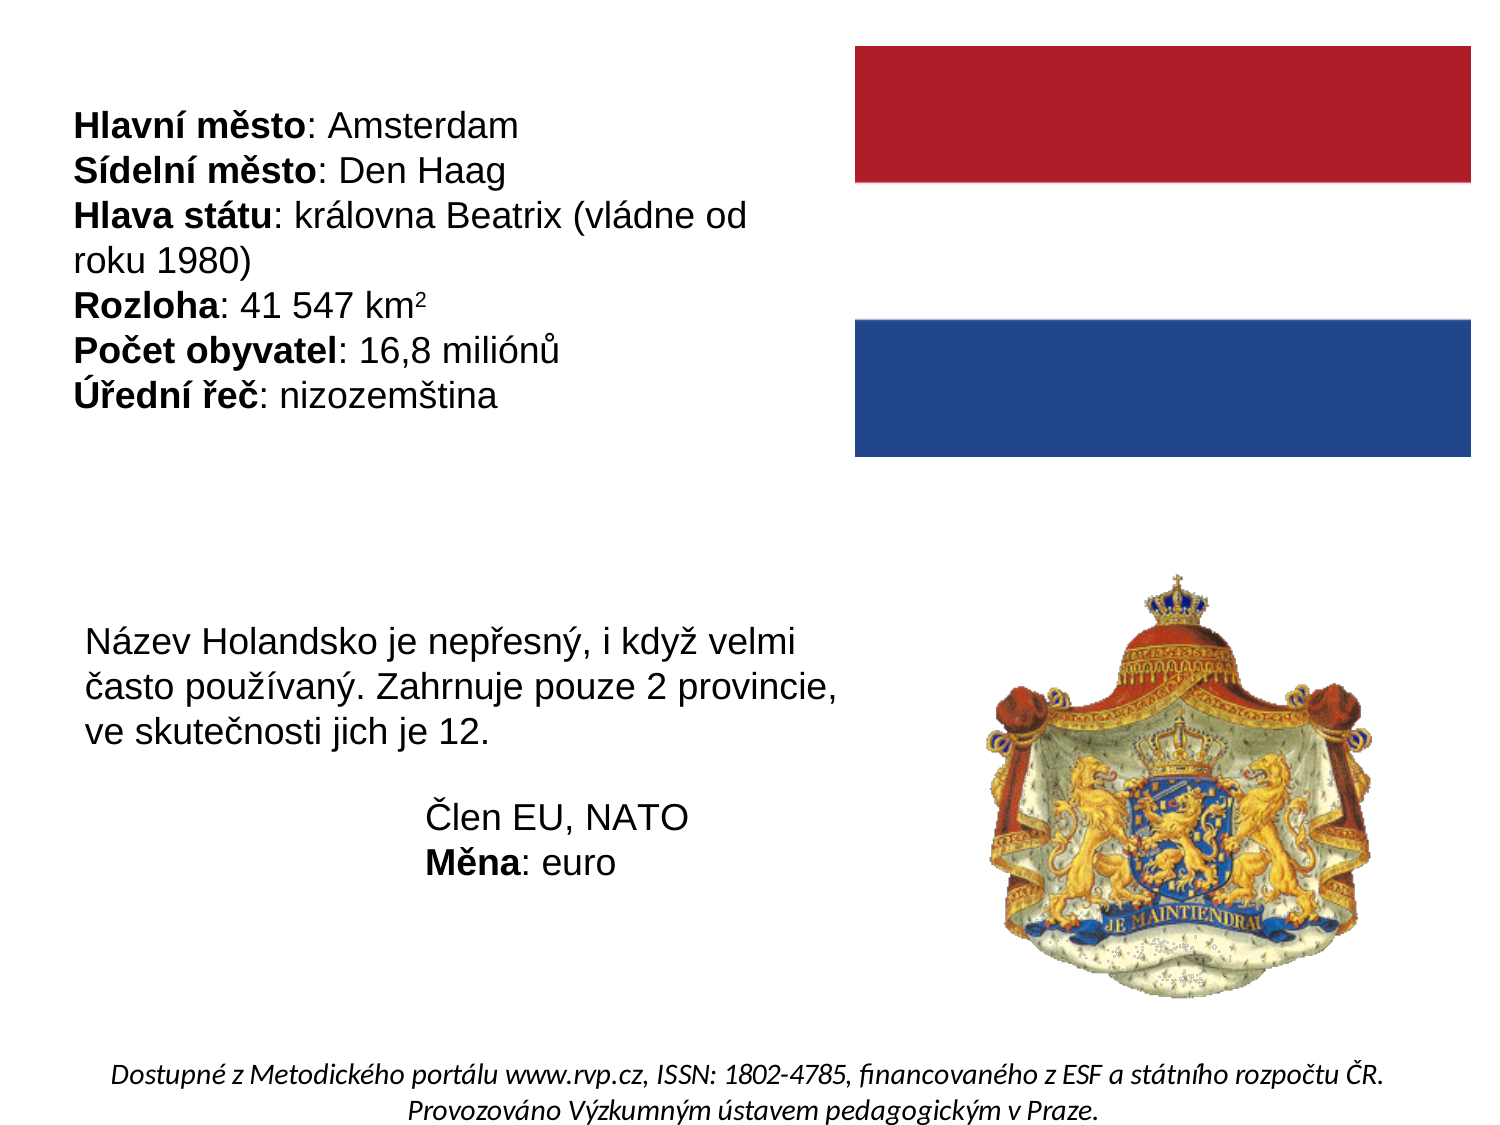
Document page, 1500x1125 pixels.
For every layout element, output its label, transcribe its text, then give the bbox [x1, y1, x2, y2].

text_box Člen EU, NATO Měna: euro [410, 785, 984, 891]
text_box Hlavní město: Amsterdam Sídelní město: Den Haag Hlava státu: královna Beatrix (vládne od roku 1980) Rozloha: 41 547 km2 Počet obyvatel: 16,8 miliónů Úřední řeč: nizozemština [58, 93, 809, 425]
text_box Název Holandsko je nepřesný, i když velmi často používaný. Zahrnuje pouze 2 provincie, ve skutečnosti jich je 12. [70, 609, 892, 760]
picture [855, 46, 1471, 458]
picture [112, 1060, 1385, 1125]
picture [984, 574, 1372, 1028]
